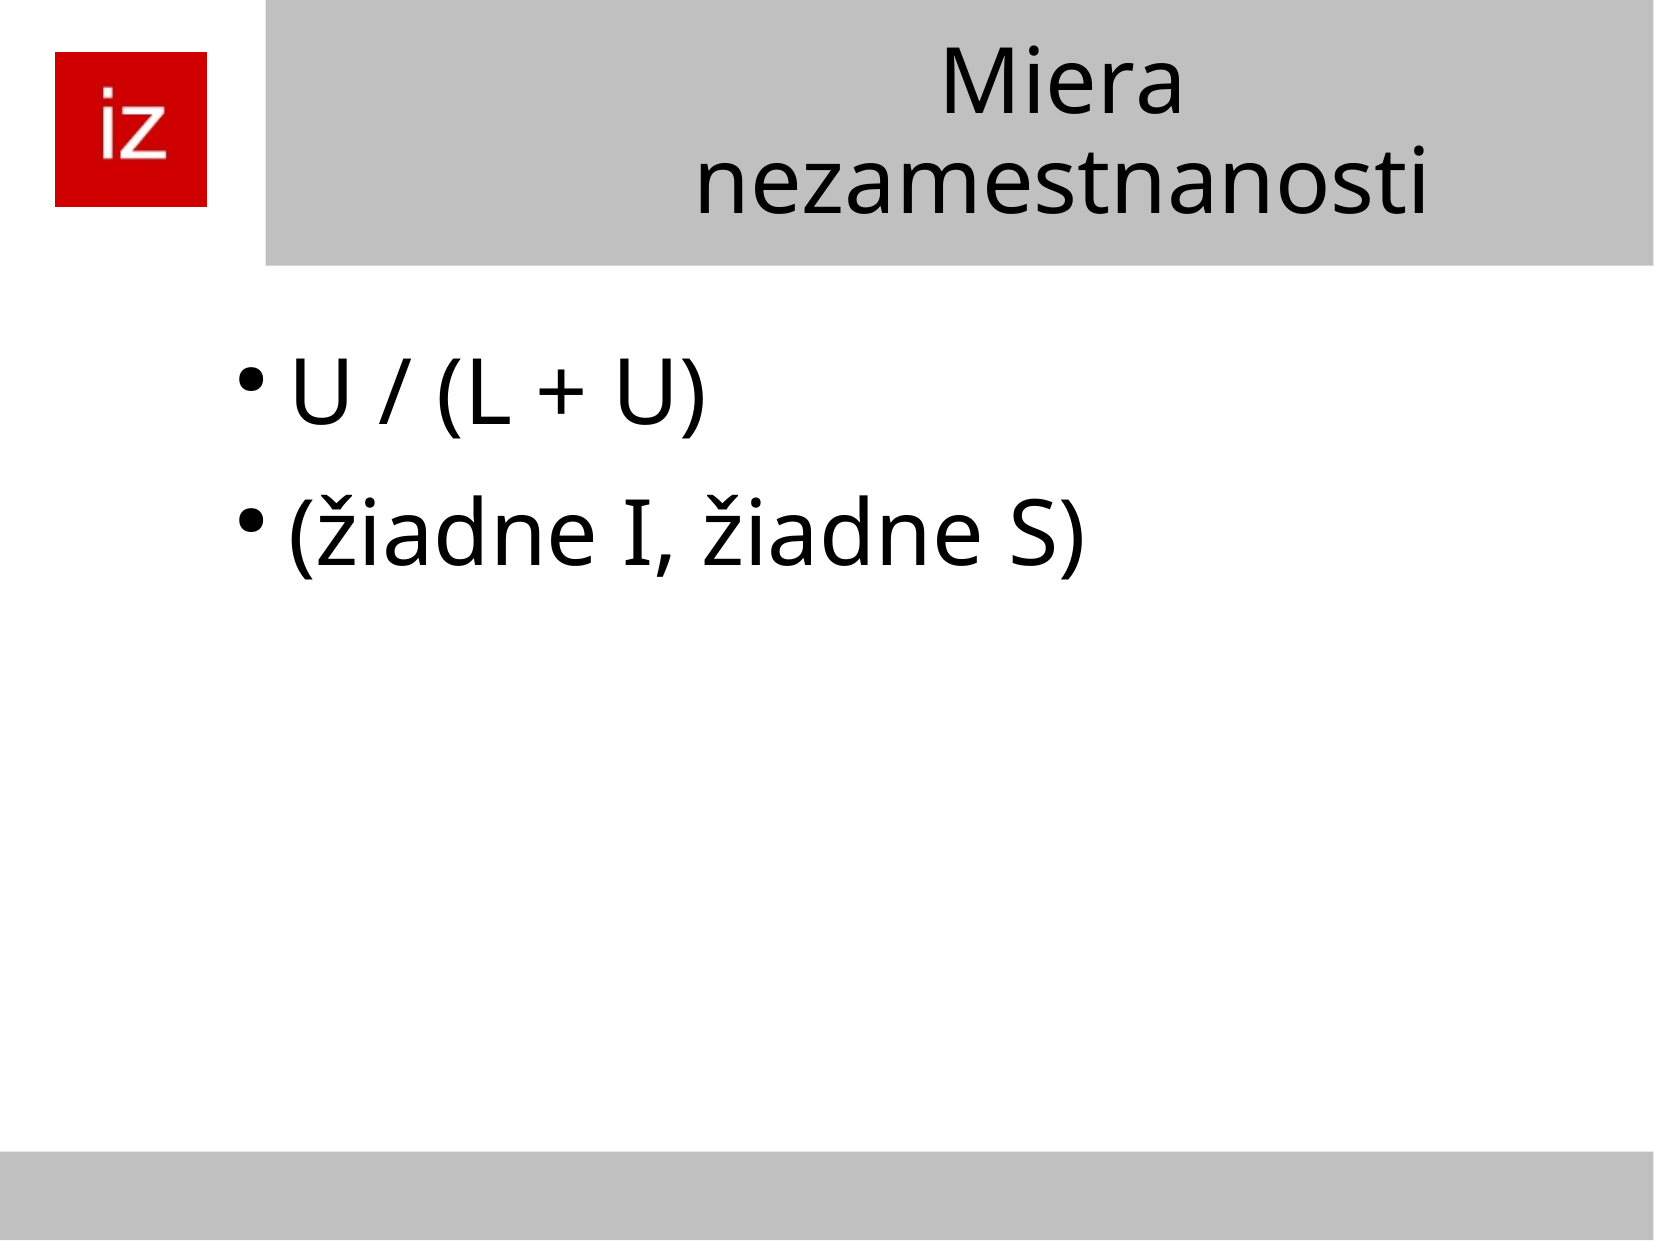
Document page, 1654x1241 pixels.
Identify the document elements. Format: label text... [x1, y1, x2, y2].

picture [55, 52, 207, 207]
list U / (L + U) (žiadne I, žiadne S) [121, 344, 1533, 1126]
title Miera nezamestnanosti [561, 29, 1565, 237]
